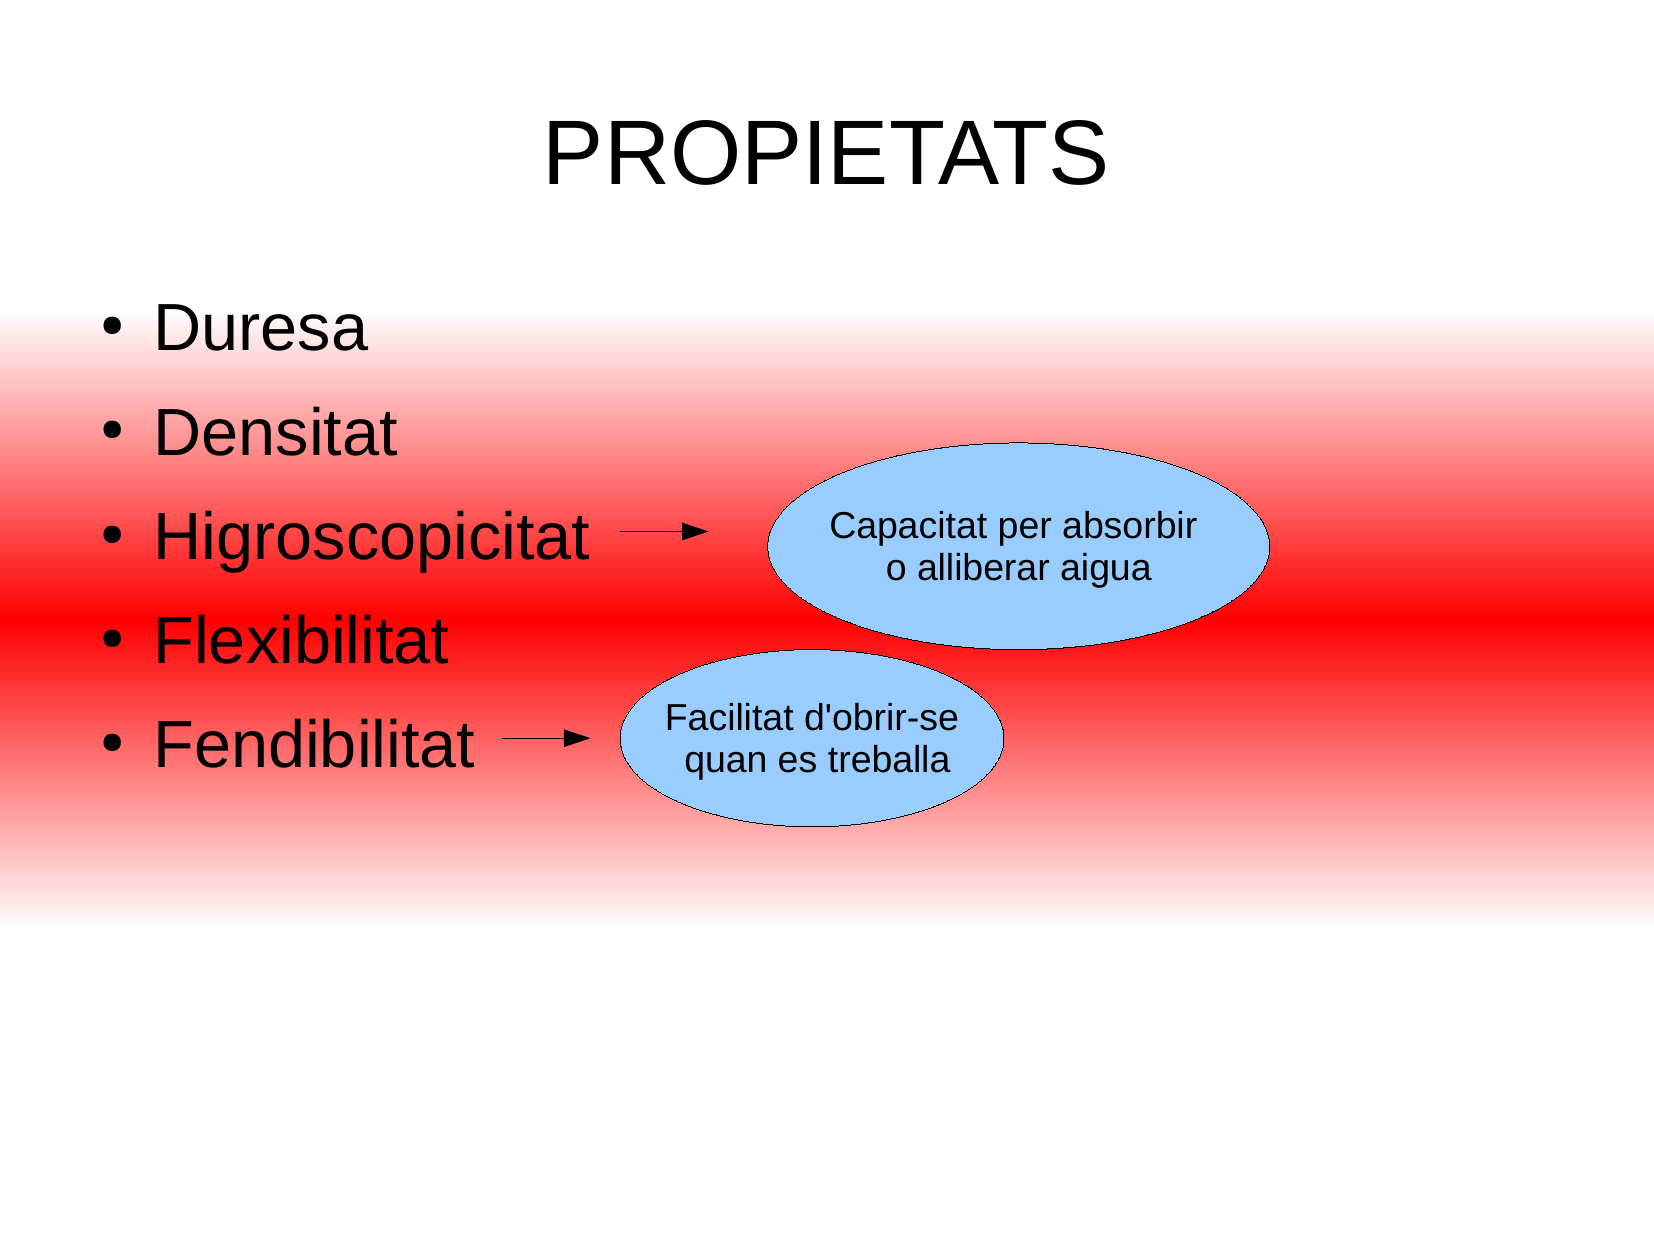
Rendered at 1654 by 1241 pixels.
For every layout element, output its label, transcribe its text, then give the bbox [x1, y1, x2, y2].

text_box Facilitat d'obrir-se quan es treballa [620, 649, 1004, 827]
list Duresa Densitat Higroscopicitat Flexibilitat Fendibilitat [82, 290, 1571, 1109]
text_box Capacitat per absorbir o alliberar aigua [767, 442, 1270, 650]
title PROPIETATS [82, 56, 1571, 250]
